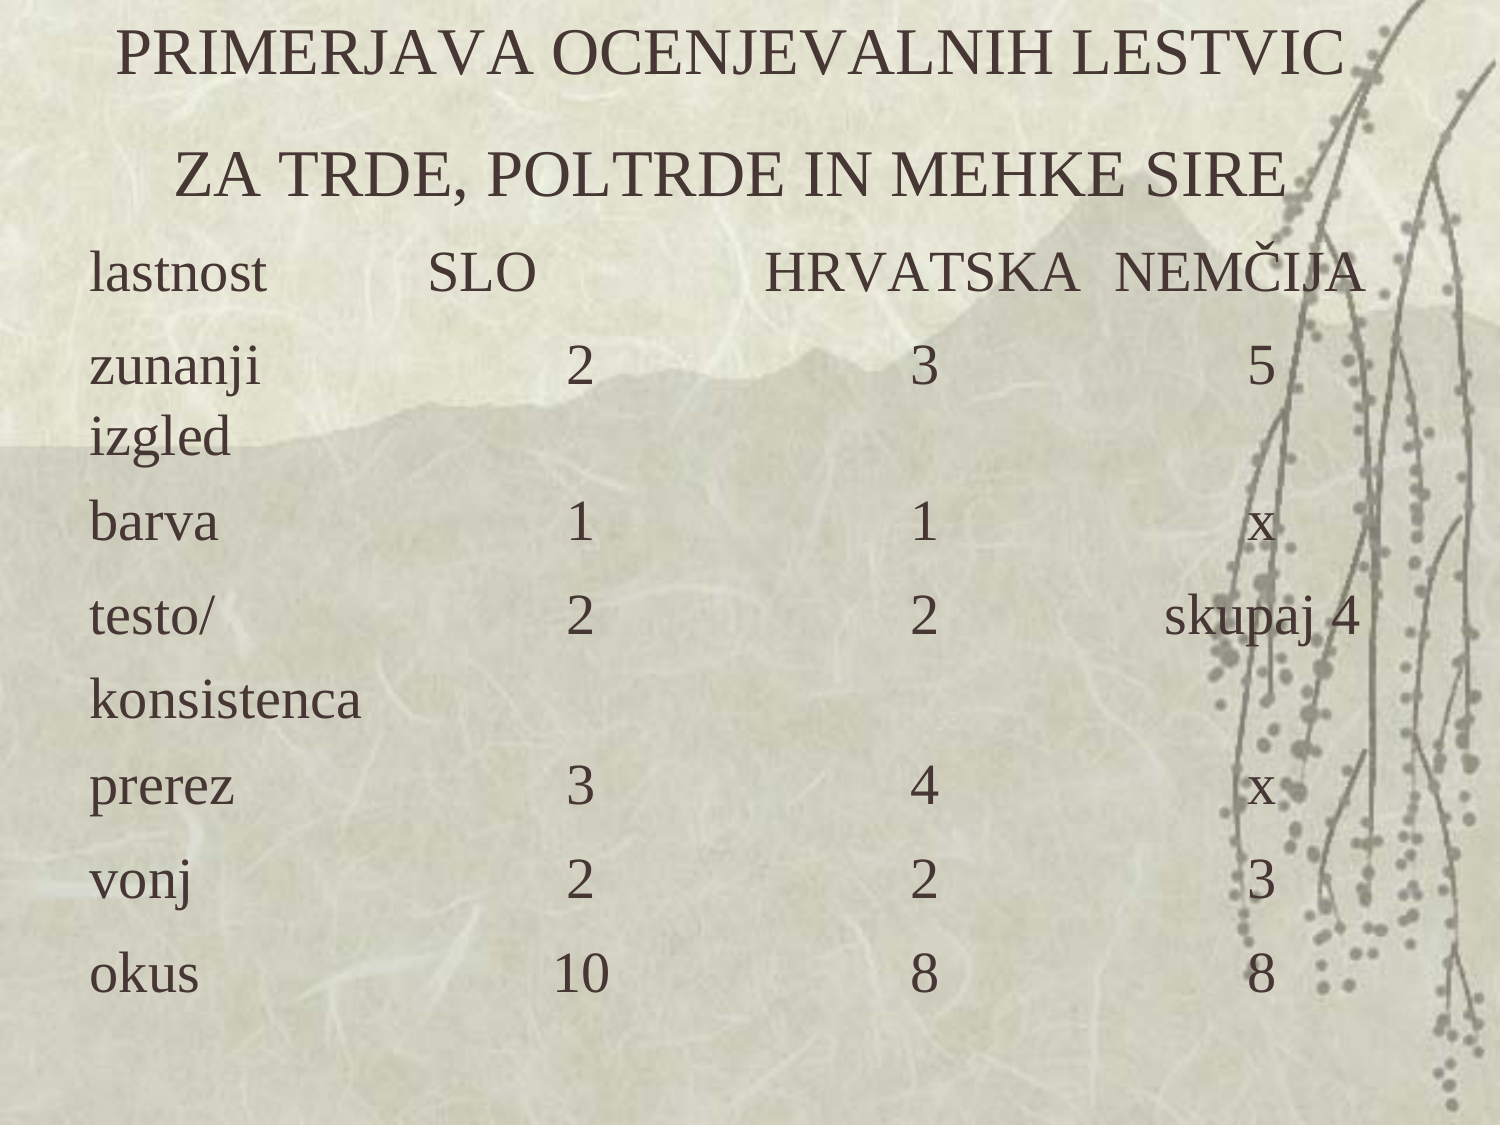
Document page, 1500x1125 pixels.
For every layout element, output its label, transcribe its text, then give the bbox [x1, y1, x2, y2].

table_cell 2 [413, 833, 750, 926]
table_cell x [1100, 474, 1425, 568]
table_cell zunanji izgled [75, 319, 413, 474]
table_cell 10 [413, 926, 750, 1020]
table_header NEMČIJA [1100, 225, 1425, 319]
table_cell x [1100, 738, 1425, 833]
table_cell 5 [1100, 319, 1425, 474]
table_header HRVATSKA [750, 225, 1100, 319]
table_cell 3 [413, 738, 750, 833]
table_cell okus [75, 926, 413, 1020]
table_cell 2 [413, 568, 750, 738]
table_cell prerez [75, 738, 413, 833]
table_cell 4 [750, 738, 1100, 833]
table_cell 3 [750, 319, 1100, 474]
table_cell 2 [413, 319, 750, 474]
table_header lastnost [75, 225, 413, 319]
table_cell 2 [750, 568, 1100, 738]
table_cell 8 [750, 926, 1100, 1020]
picture [0, 0, 1500, 1125]
table_cell vonj [75, 833, 413, 926]
table_cell 1 [413, 474, 750, 568]
table_cell 8 [1100, 926, 1425, 1020]
text_box PRIMERJAVA OCENJEVALNIH LESTVIC ZA TRDE, POLTRDE IN MEHKE SIRE [62, 0, 1401, 218]
table_header SLO [413, 225, 750, 319]
table_cell skupaj 4 [1100, 568, 1425, 738]
table_cell 1 [750, 474, 1100, 568]
table_cell 3 [1100, 833, 1425, 926]
table_cell barva [75, 474, 413, 568]
table_cell 2 [750, 833, 1100, 926]
table_cell testo/ konsistenca [75, 568, 413, 738]
